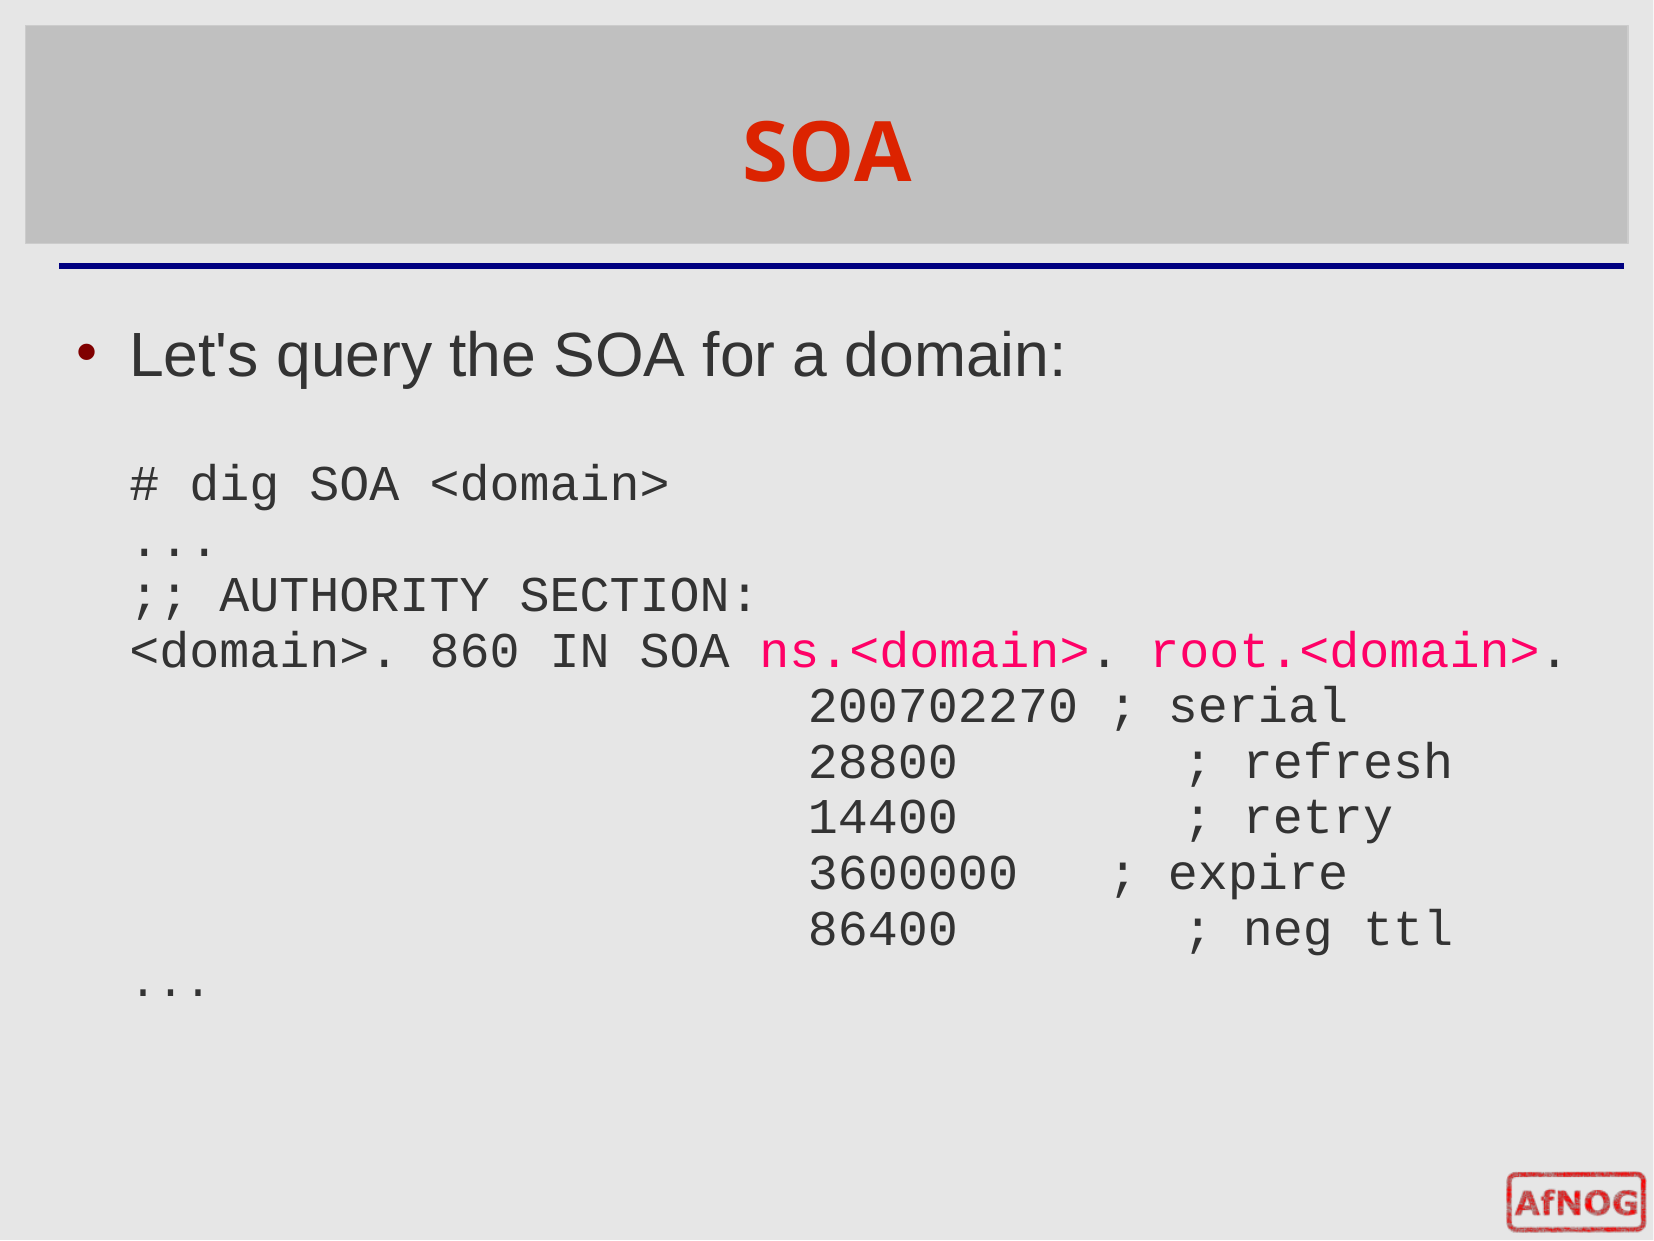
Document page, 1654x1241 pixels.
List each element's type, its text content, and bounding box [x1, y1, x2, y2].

list Let's query the SOA for a domain: # dig SOA <domain> ... ;; AUTHORITY SECTION: <domain>. 860 IN SOA ns.<domain>. root.<domain>. 200702270 ; serial 28800 ; refresh 14400 ; retry 3600000 ; expire 86400 ; neg ttl ... [59, 322, 1595, 1132]
title SOA [121, 46, 1534, 254]
picture [1505, 1170, 1648, 1235]
